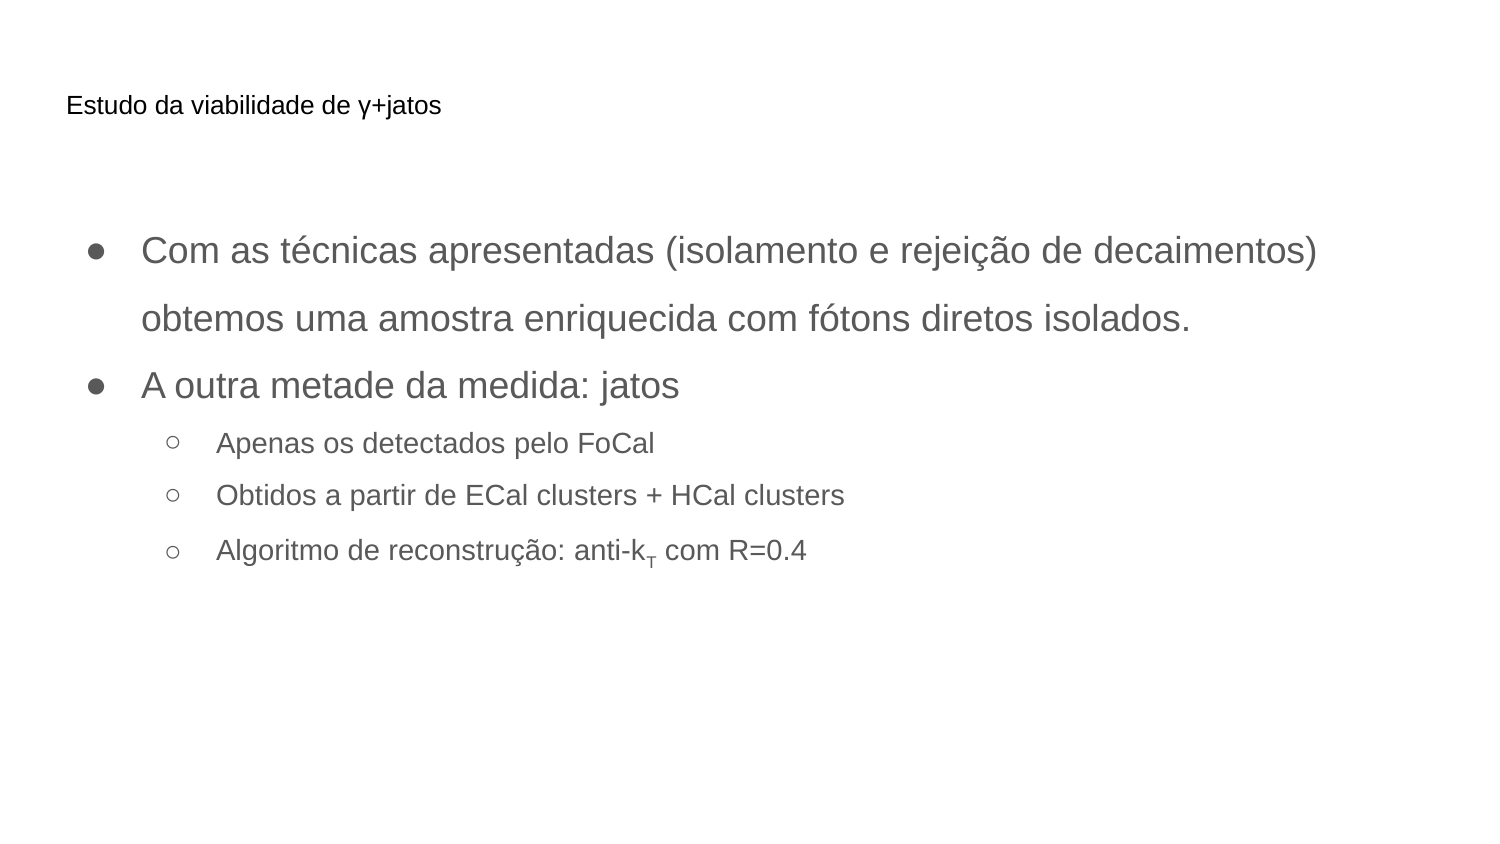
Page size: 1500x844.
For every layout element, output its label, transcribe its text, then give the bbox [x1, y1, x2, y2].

title Estudo da viabilidade de γ+jatos [51, 72, 1449, 167]
list Com as técnicas apresentadas (isolamento e rejeição de decaimentos) obtemos uma amostra enriquecida com fótons diretos isolados. A outra metade da medida: jatos Apenas os detectados pelo FoCal Obtidos a partir de ECal clusters + HCal clusters Algoritmo de reconstrução: anti-kT com R=0.4 [51, 189, 1449, 750]
